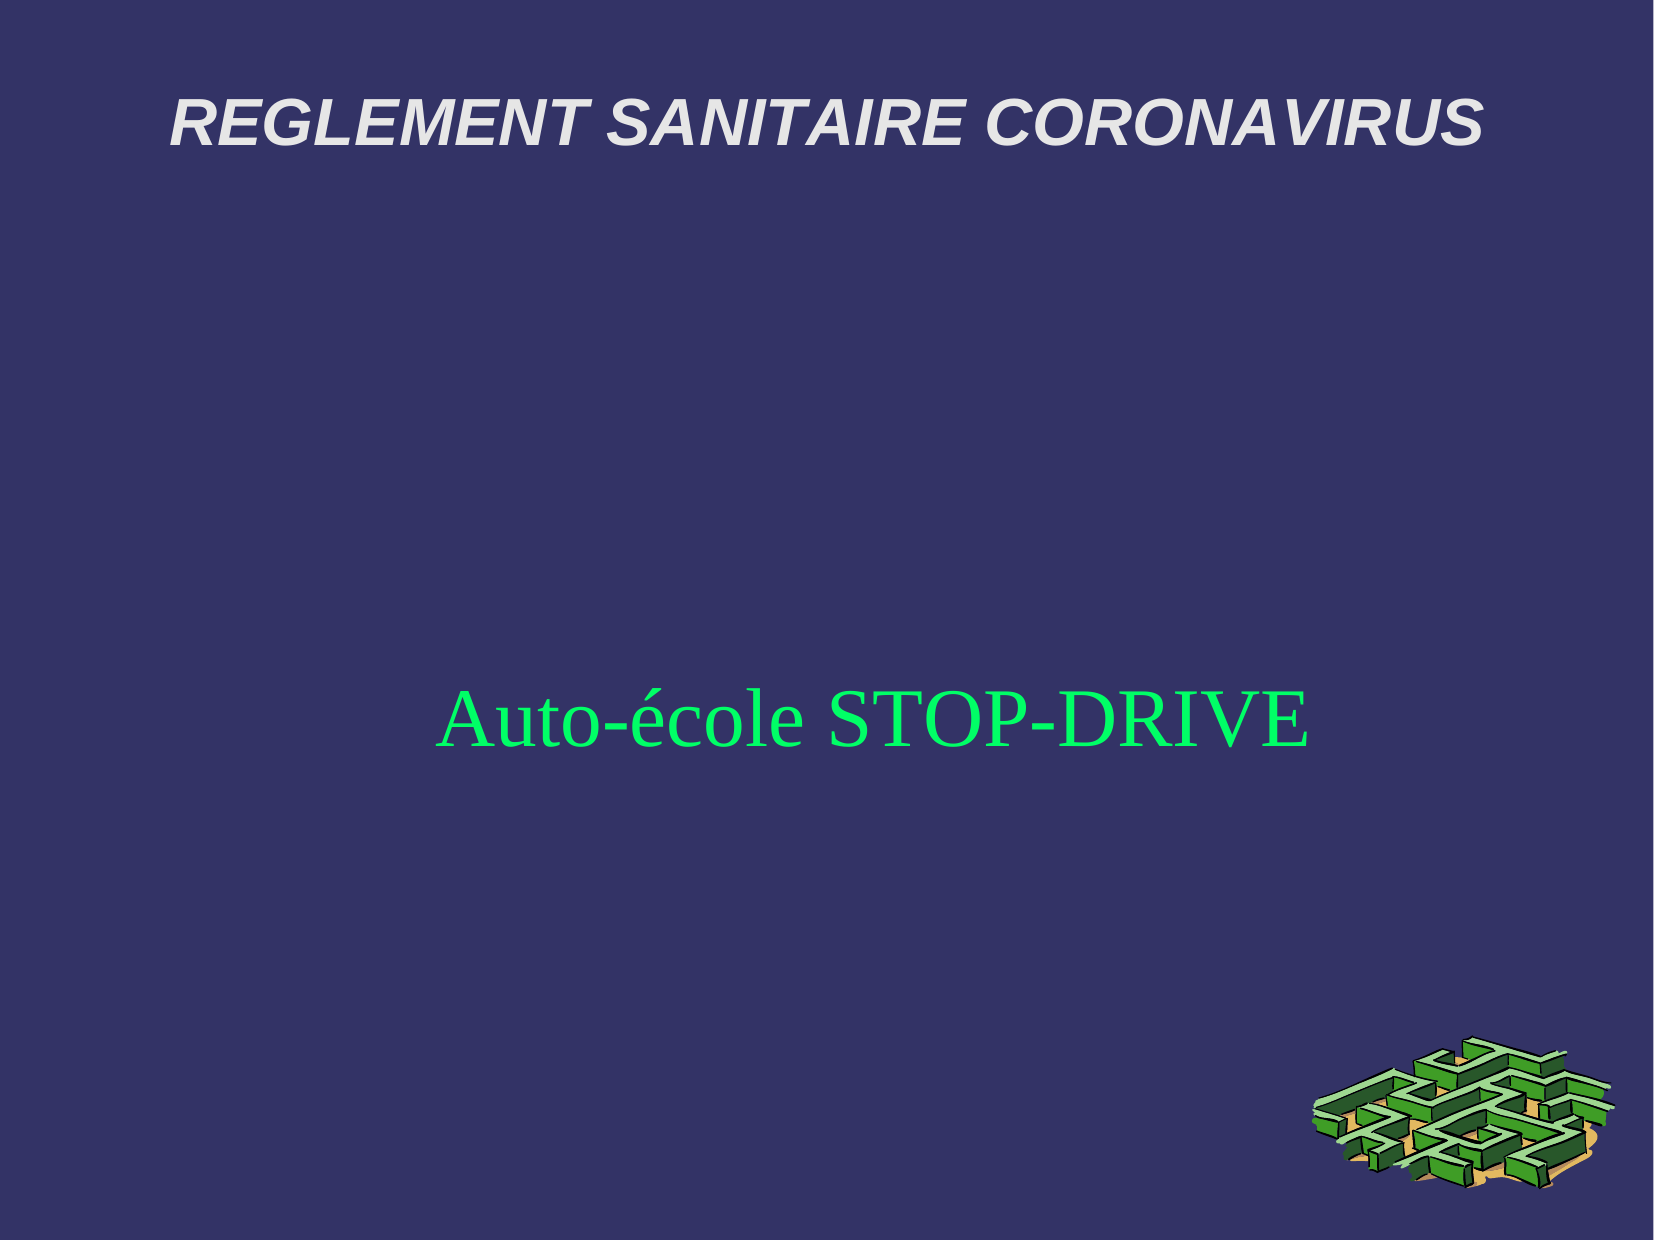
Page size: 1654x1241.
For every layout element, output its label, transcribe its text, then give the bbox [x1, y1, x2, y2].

subtitle Auto-école STOP-DRIVE [178, 364, 1570, 1147]
title REGLEMENT SANITAIRE CORONAVIRUS [121, 19, 1534, 227]
